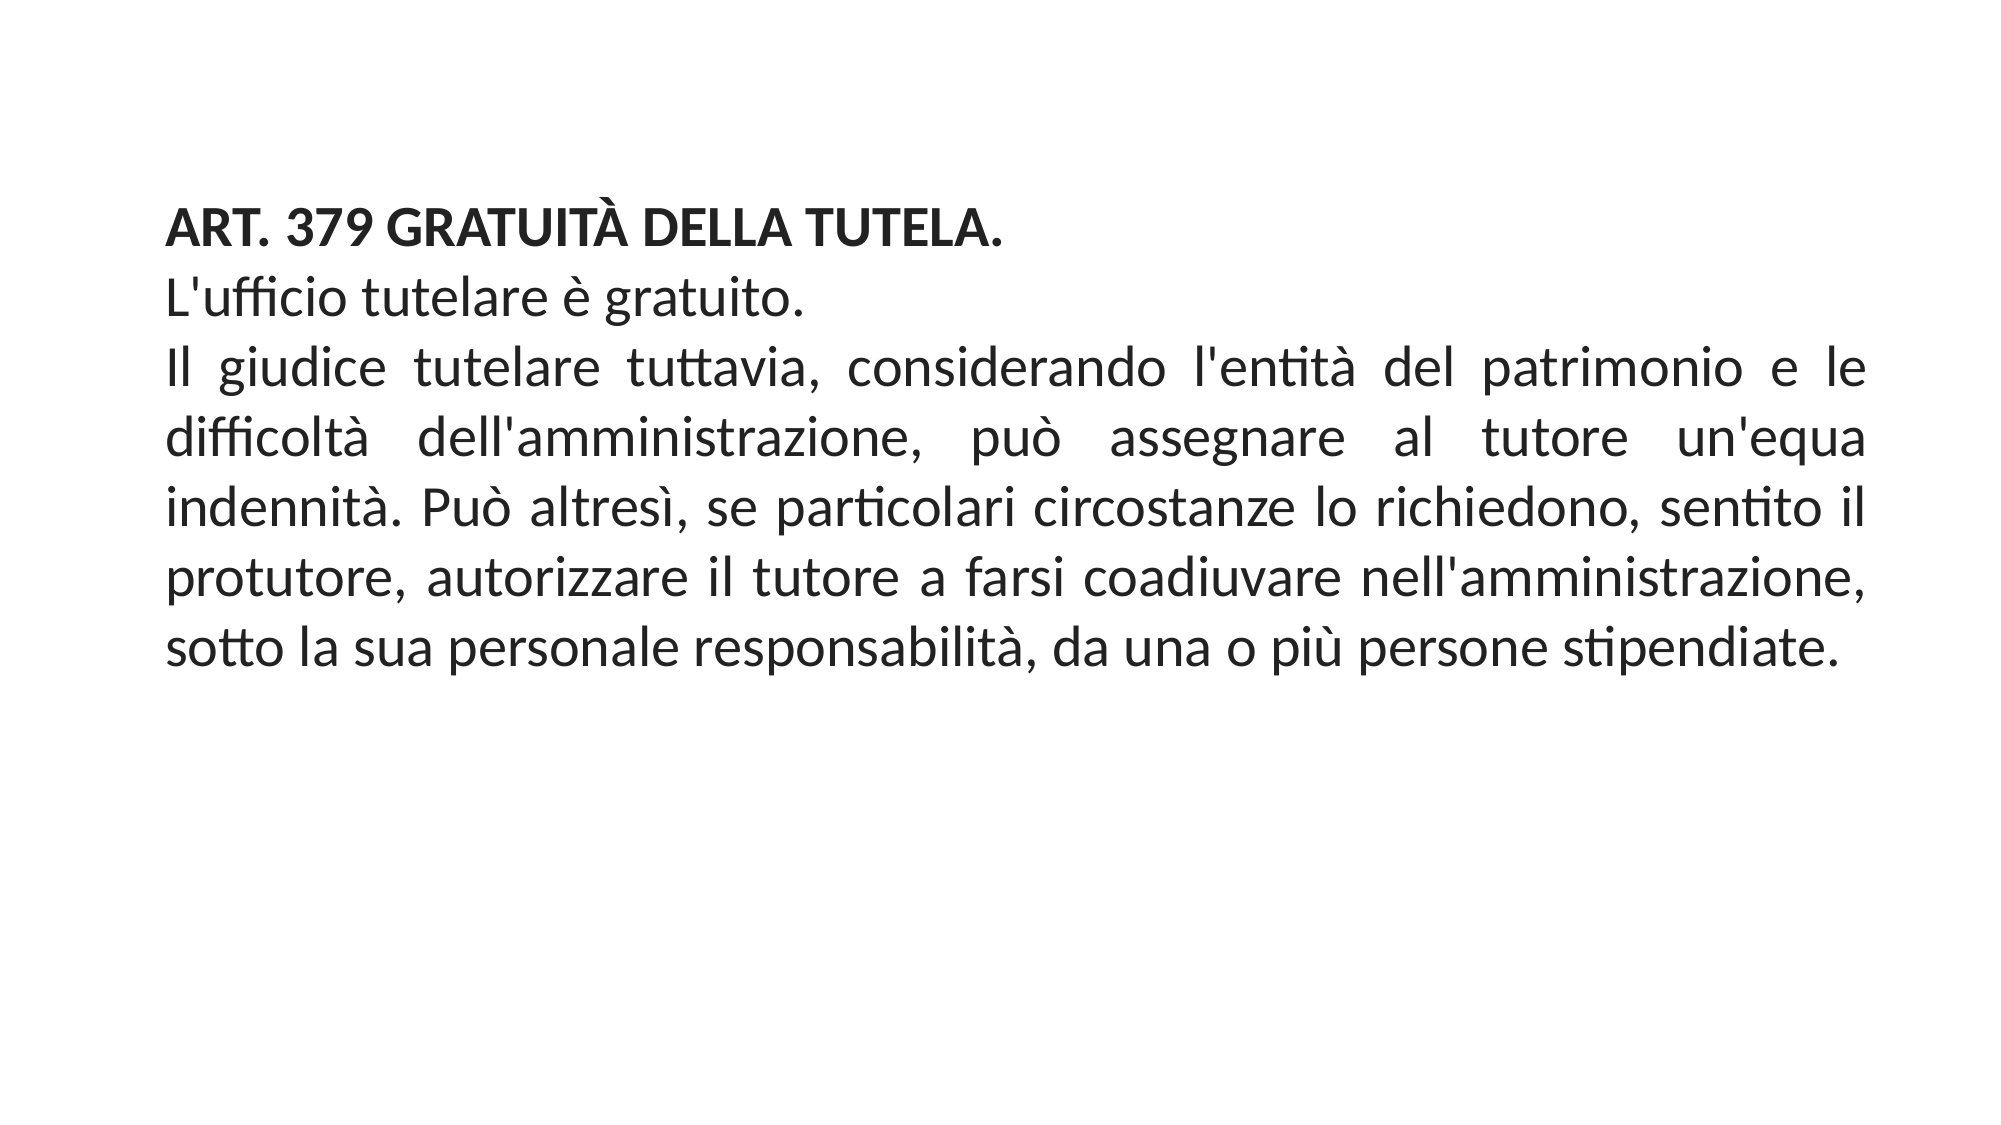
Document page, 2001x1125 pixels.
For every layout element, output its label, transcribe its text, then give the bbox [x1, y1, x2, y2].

text_box ART. 379 GRATUITÀ DELLA TUTELA. L'ufficio tutelare è gratuito. Il giudice tutelare tuttavia, considerando l'entità del patrimonio e le difficoltà dell'amministrazione, può assegnare al tutore un'equa indennità. Può altresì, se particolari circostanze lo richiedono, sentito il protutore, autorizzare il tutore a farsi coadiuvare nell'amministrazione, sotto la sua personale responsabilità, da una o più persone stipendiate. [150, 181, 1906, 686]
